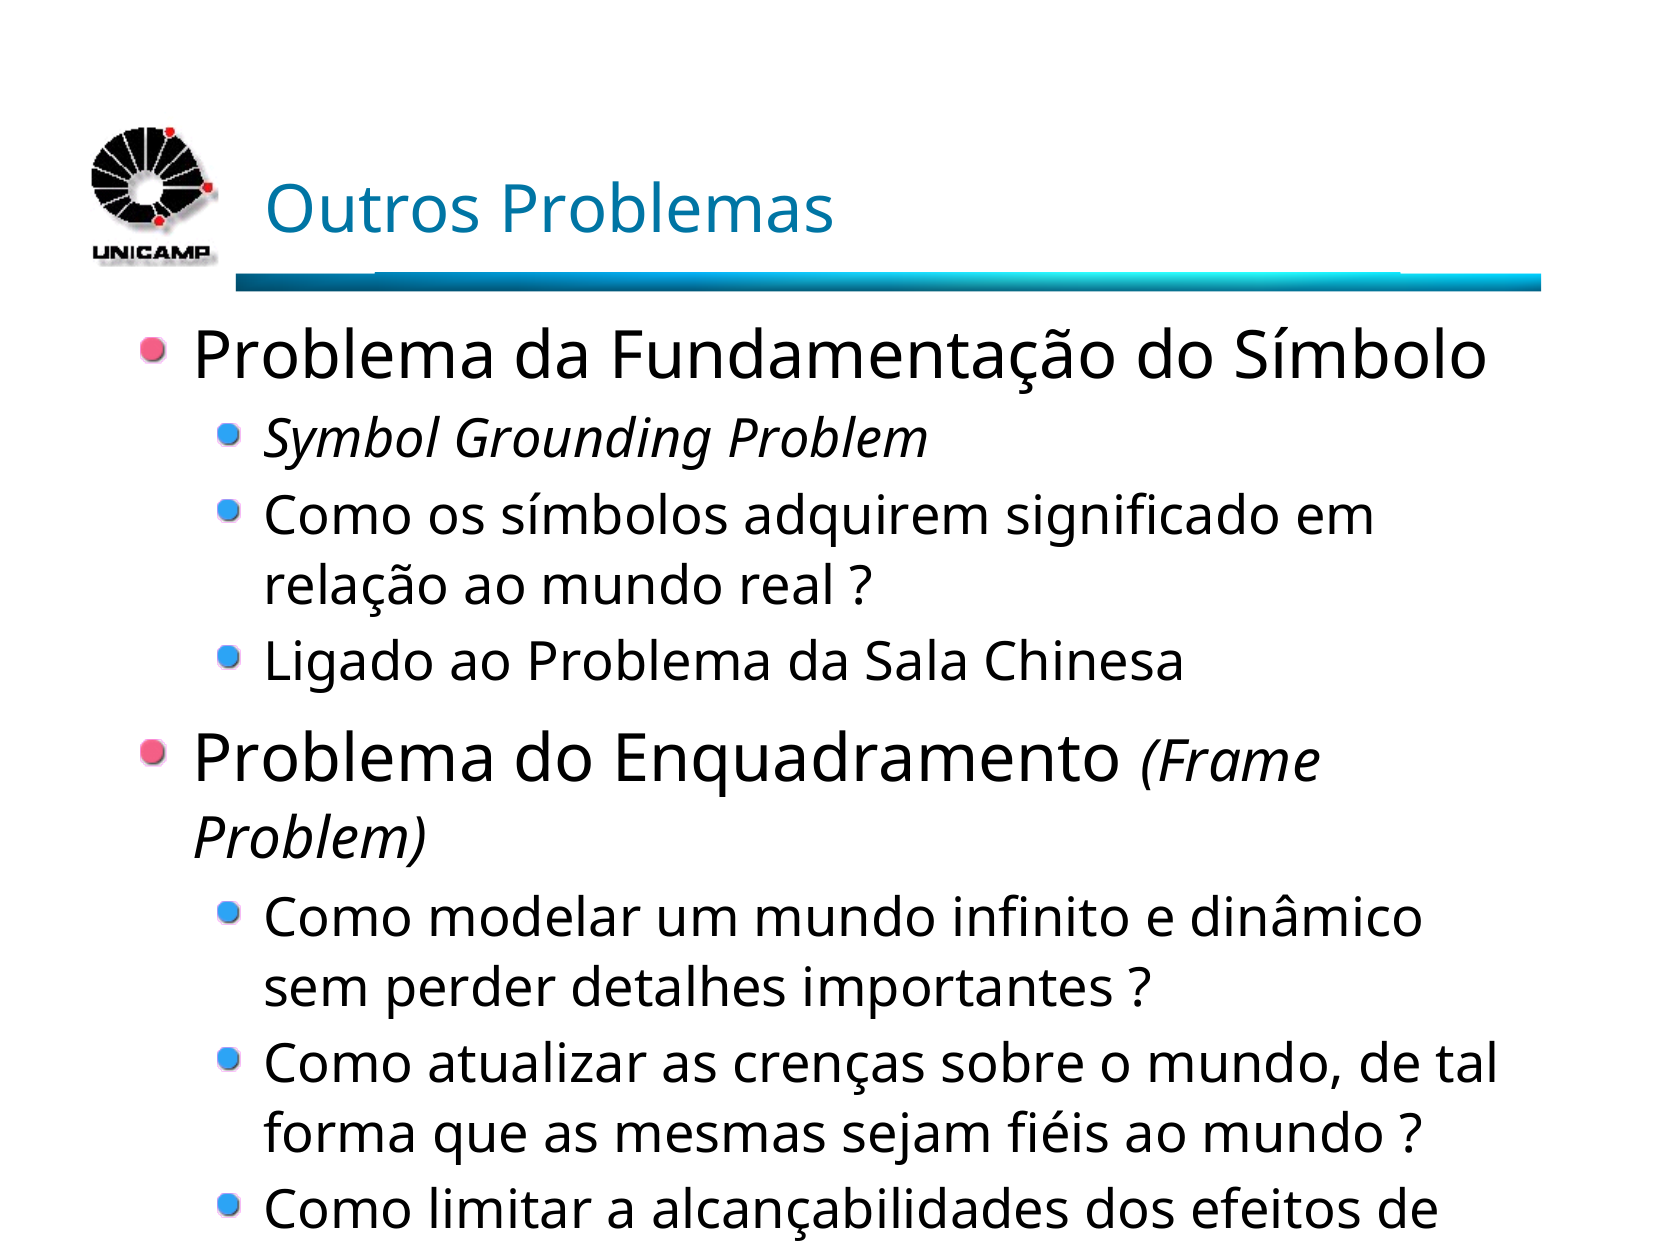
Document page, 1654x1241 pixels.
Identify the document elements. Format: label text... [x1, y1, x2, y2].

title Outros Problemas [264, 42, 1534, 250]
picture [216, 1192, 242, 1219]
list Problema da Fundamentação do Símbolo Symbol Grounding Problem Como os símbolos adquirem significado em relação ao mundo real ? Ligado ao Problema da Sala Chinesa Problema do Enquadramento (Frame Problem) Como modelar um mundo infinito e dinâmico sem perder detalhes importantes ? Como atualizar as crenças sobre o mundo, de tal forma que as mesmas sejam fiéis ao mundo ? Como limitar a alcançabilidades dos efeitos de uma ação para efeito de predição ? [121, 309, 1534, 1167]
picture [125, 272, 1654, 295]
